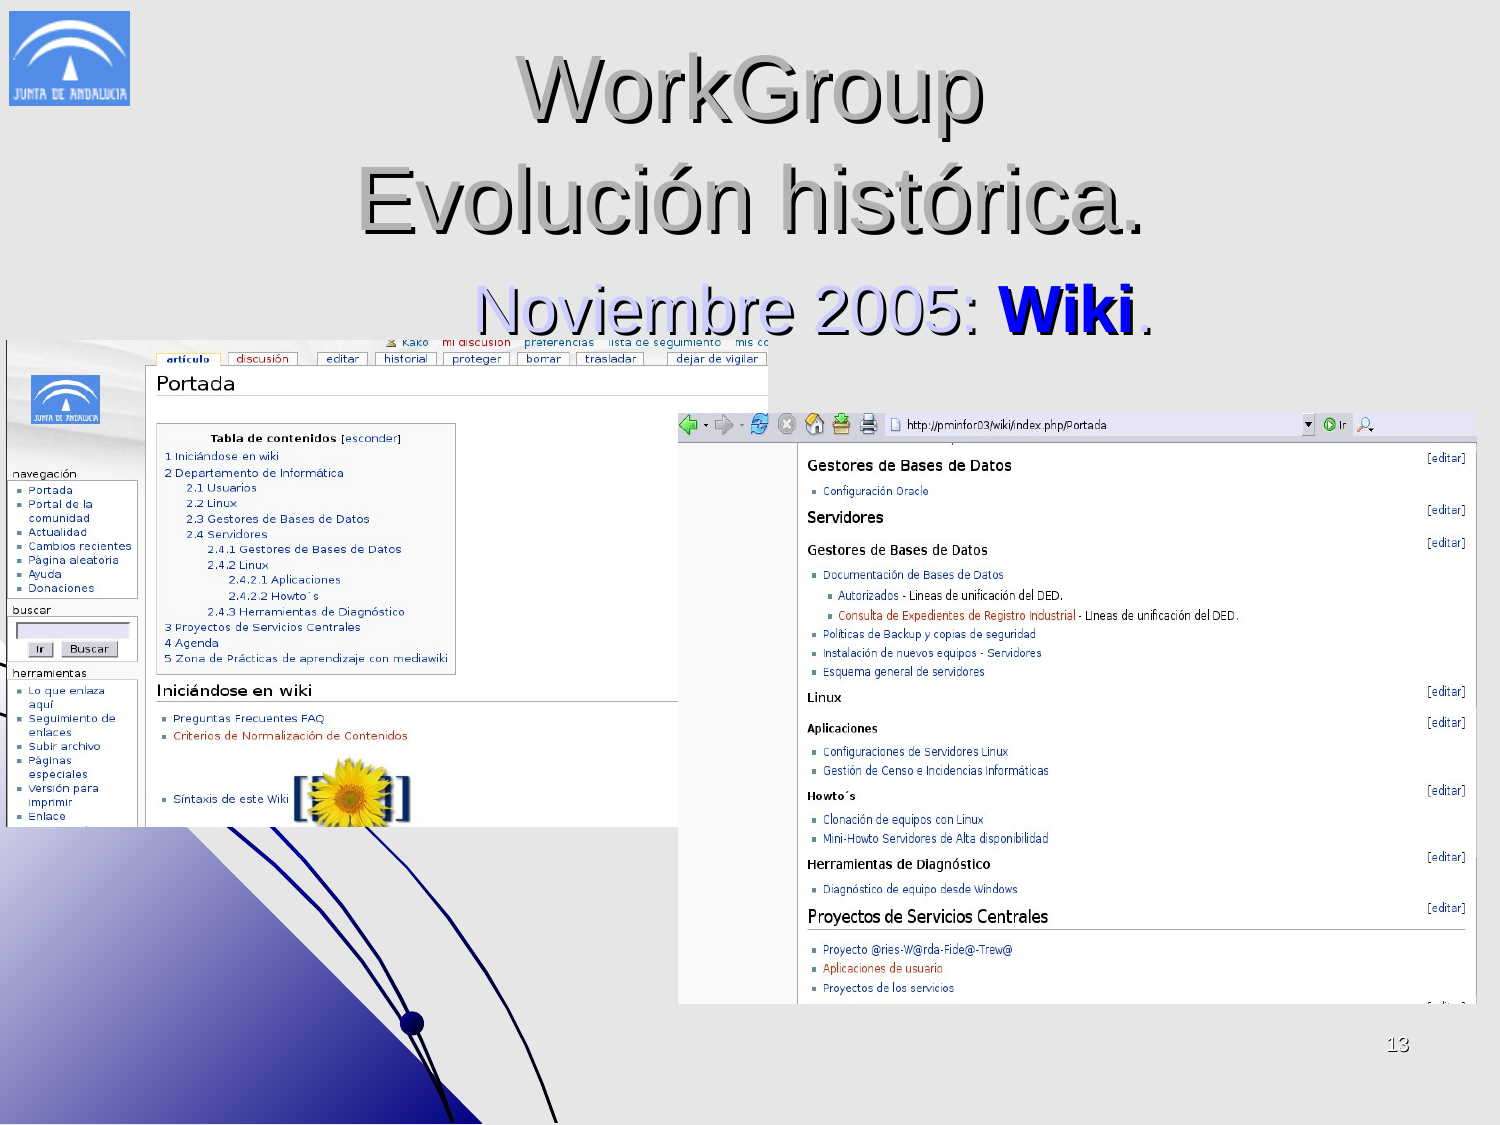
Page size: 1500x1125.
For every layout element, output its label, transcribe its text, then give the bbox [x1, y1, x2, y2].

picture [6, 340, 1477, 1004]
title WorkGroup Evolución histórica. [75, 16, 1425, 262]
list Noviembre 2005: Wiki. [472, 265, 1418, 358]
picture [9, 11, 130, 106]
